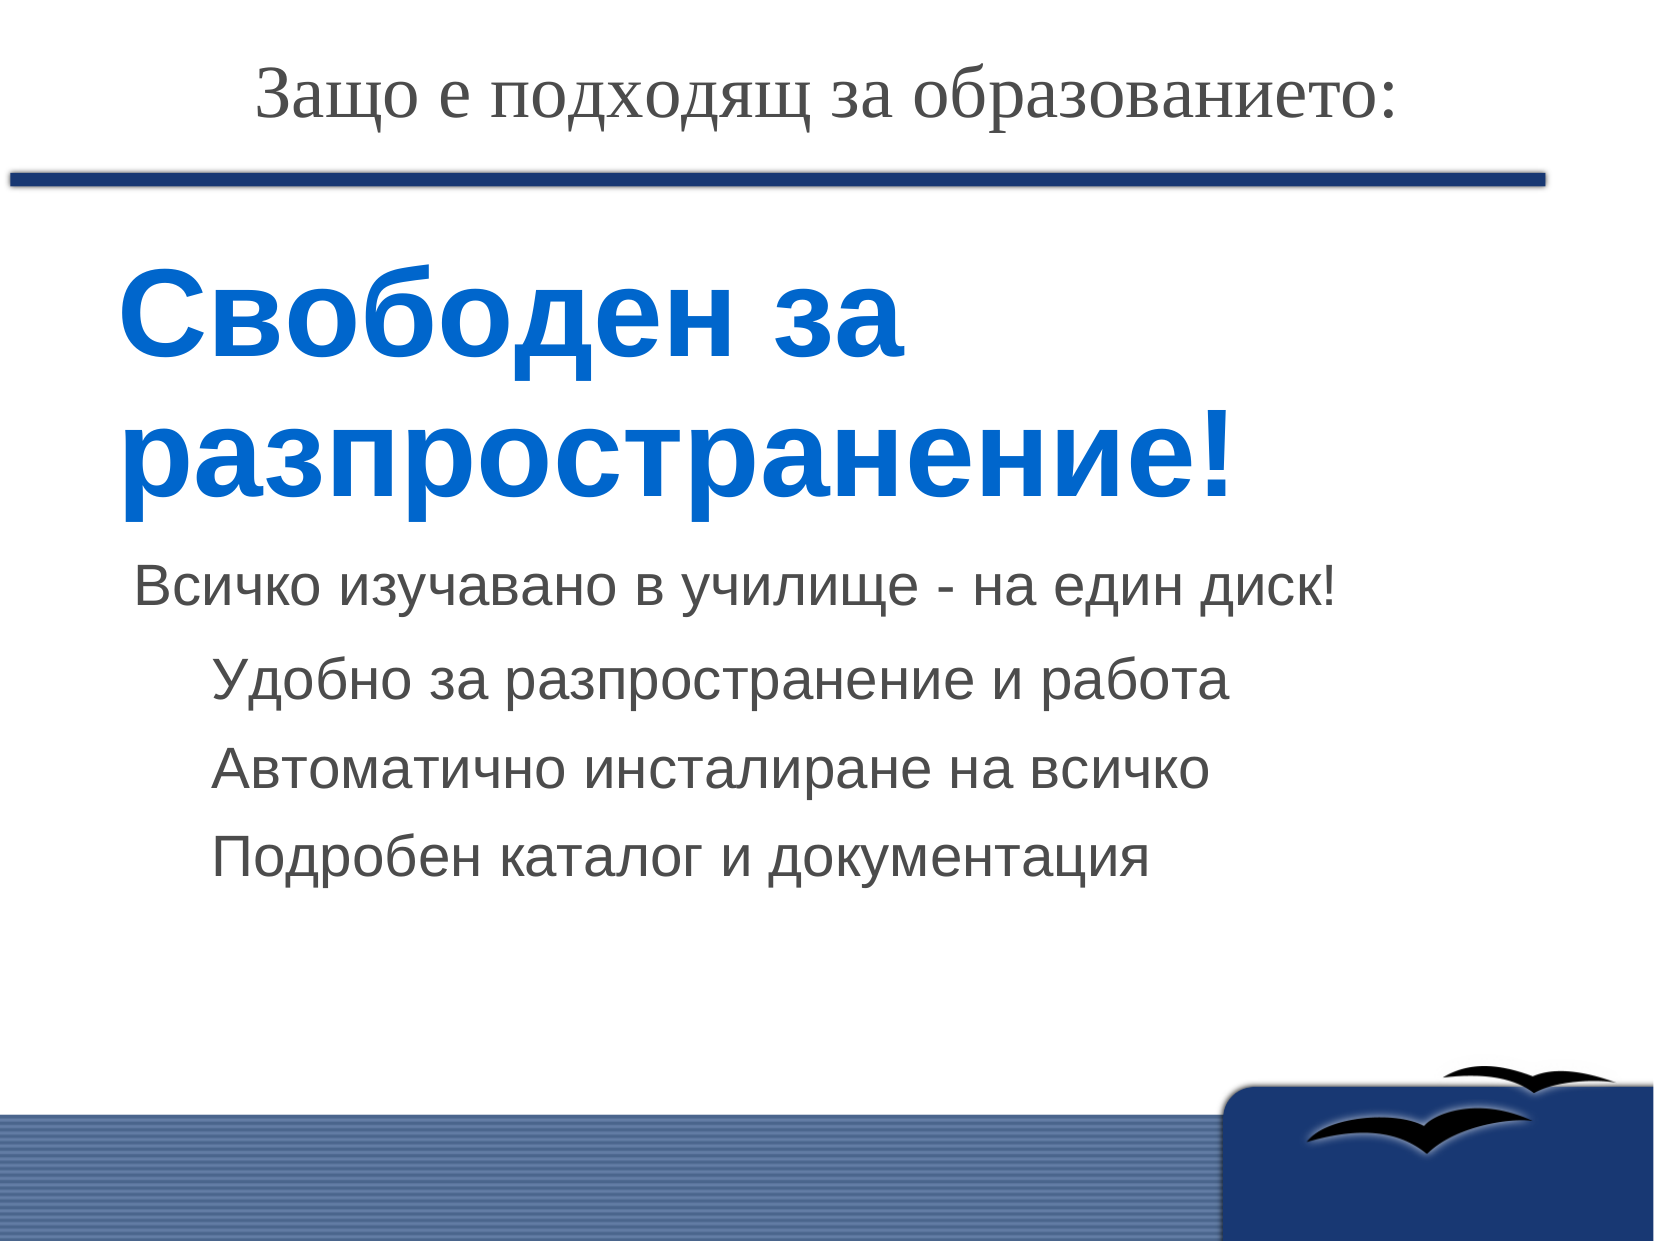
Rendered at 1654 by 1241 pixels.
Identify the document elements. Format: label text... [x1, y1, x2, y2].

picture [0, 0, 1654, 1241]
list Свободен за разпространение! Всичко изучавано в училище - на един диск! Удобно за разпространение и работа Автоматично инсталиране на всичко Подробен каталог и документация [117, 243, 1530, 1026]
title Защо е подходящ за образованието: [121, 20, 1534, 164]
